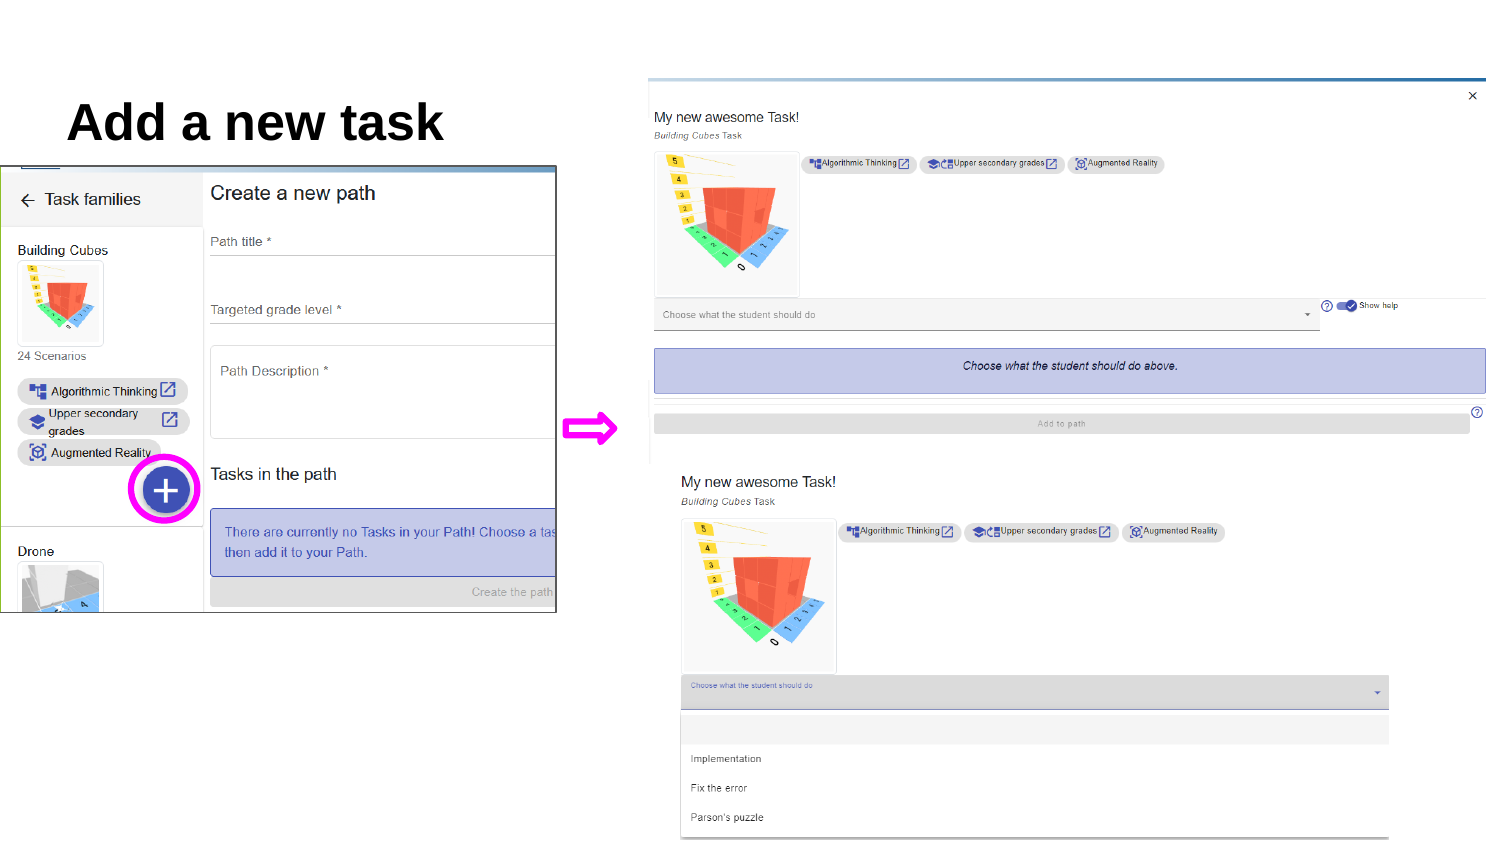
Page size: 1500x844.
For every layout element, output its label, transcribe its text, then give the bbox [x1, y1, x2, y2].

title Add a new task [51, 72, 1449, 167]
picture [0, 166, 556, 612]
picture [680, 470, 1389, 840]
picture [648, 78, 1486, 464]
